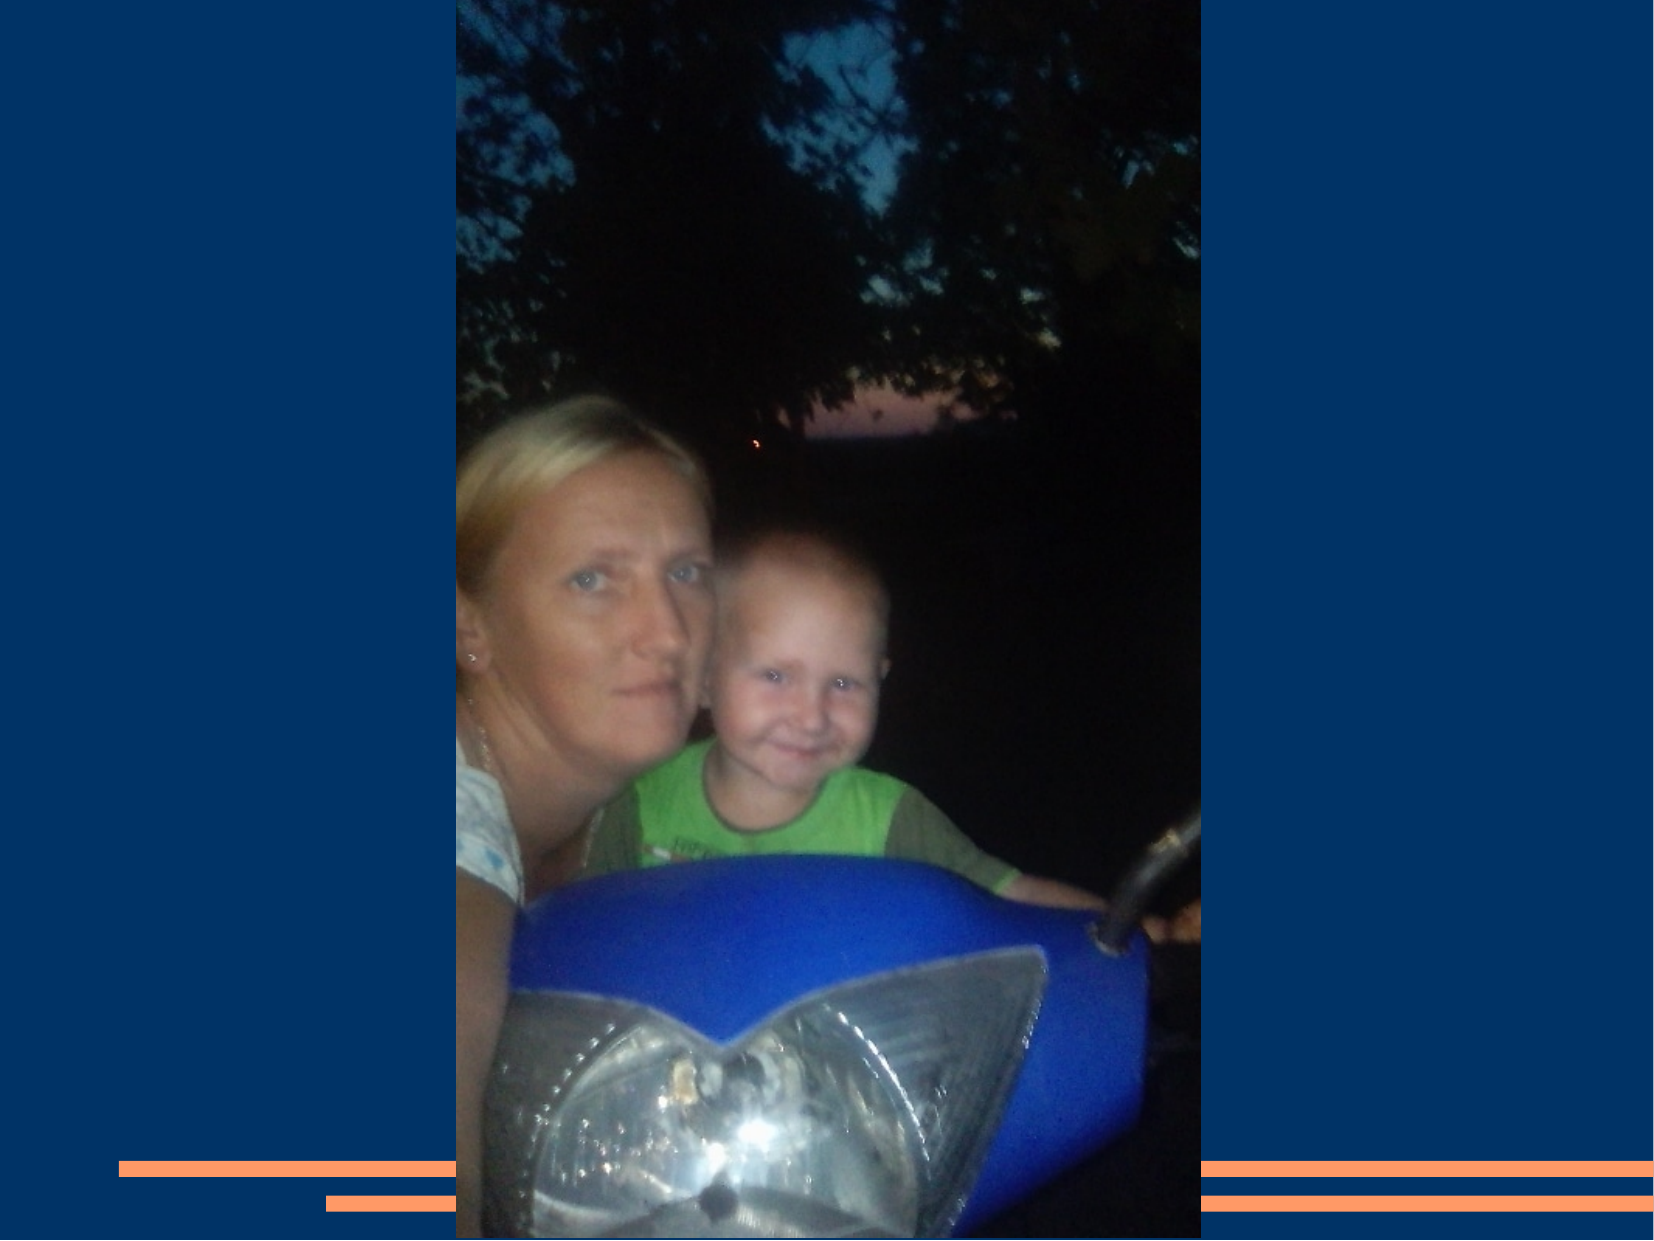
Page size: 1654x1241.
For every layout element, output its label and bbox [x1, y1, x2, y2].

picture [456, 0, 1201, 1238]
